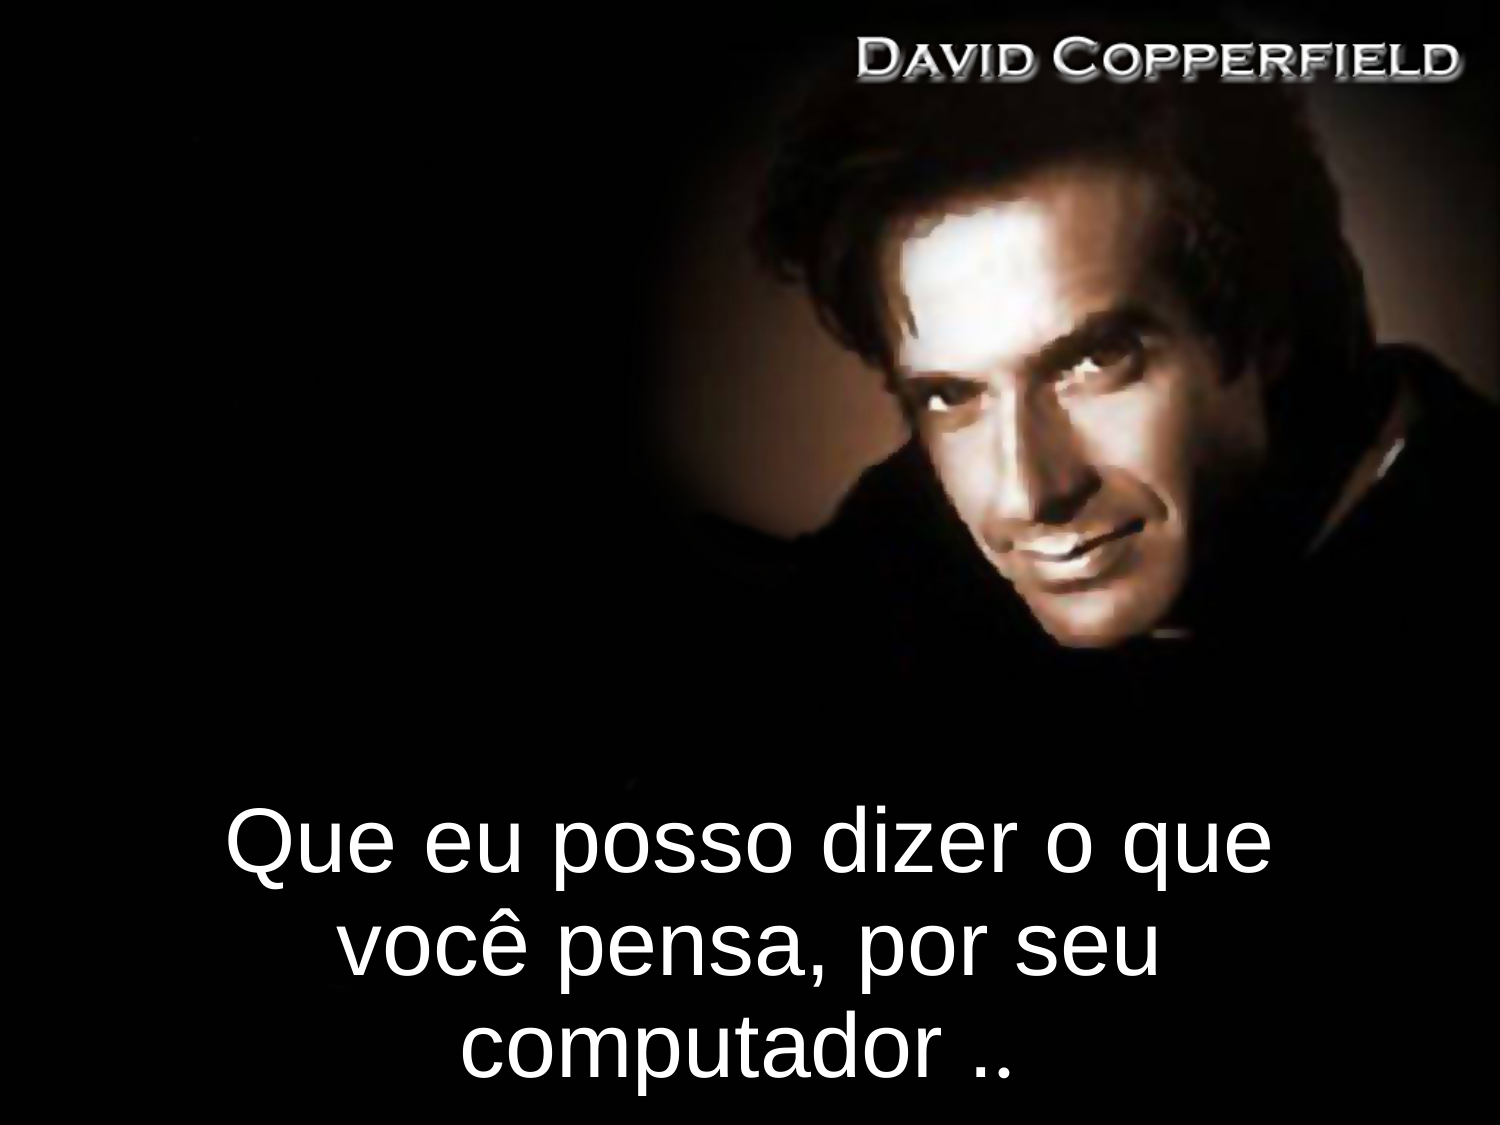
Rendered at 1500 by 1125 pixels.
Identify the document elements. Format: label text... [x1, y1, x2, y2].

title Que eu posso dizer o que você pensa, por seu computador .. [112, 771, 1388, 1117]
picture [0, 0, 1500, 1125]
